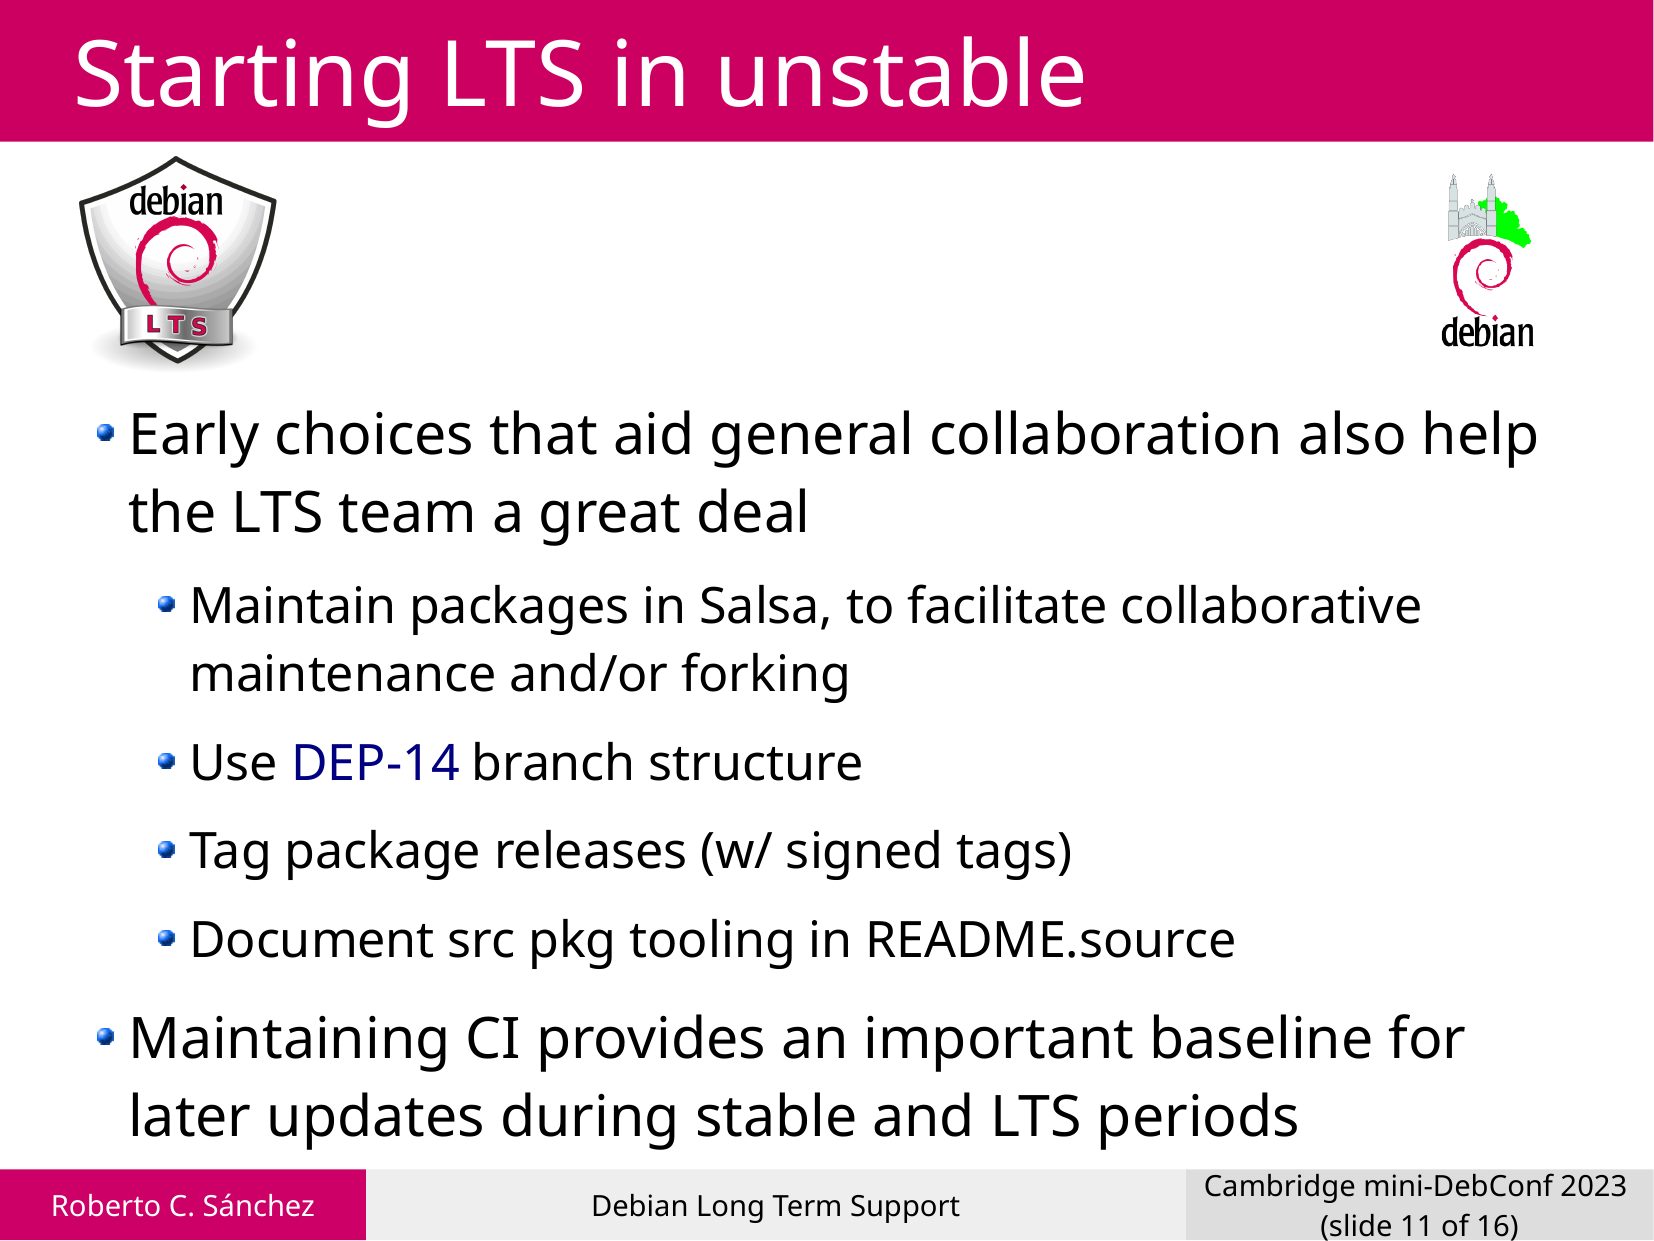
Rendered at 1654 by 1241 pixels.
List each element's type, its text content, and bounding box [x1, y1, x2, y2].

title Starting LTS in unstable [0, 0, 1654, 142]
picture [1405, 165, 1562, 290]
picture [59, 142, 296, 378]
list Early choices that aid general collaboration also help the LTS team a great deal Maintain packages in Salsa, to facilitate collaborative maintenance and/or forking Use DEP-14 branch structure Tag package releases (w/ signed tags) Document src pkg tooling in README.source Maintaining CI provides an important baseline for later updates during stable and LTS periods [82, 290, 1571, 1159]
